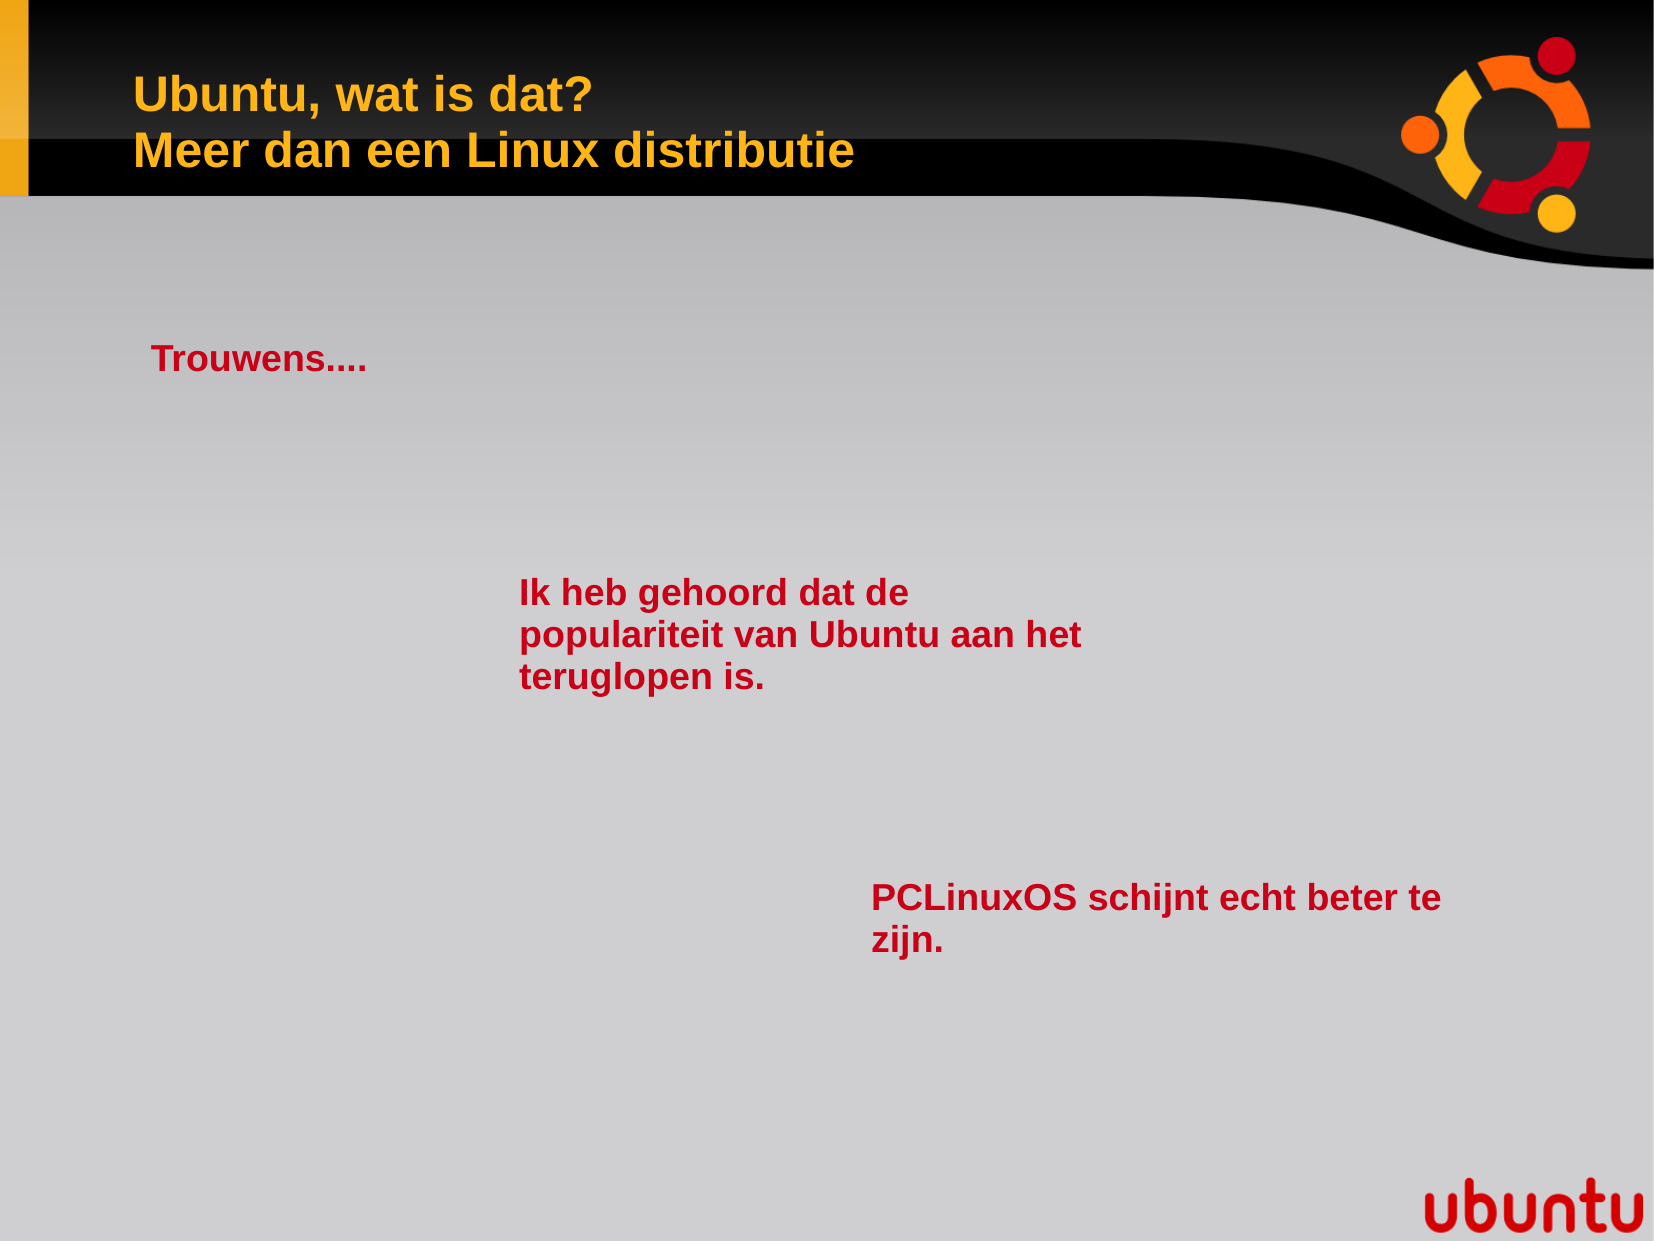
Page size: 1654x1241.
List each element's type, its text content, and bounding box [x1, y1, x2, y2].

picture [0, 0, 1654, 1241]
text_box Ik heb gehoord dat de populariteit van Ubuntu aan het teruglopen is. [504, 564, 1125, 709]
text_box Trouwens.... [136, 330, 934, 389]
text_box Ubuntu, wat is dat? Meer dan een Linux distributie [118, 59, 1093, 188]
text_box PCLinuxOS schijnt echt beter te zijn. [856, 869, 1477, 971]
